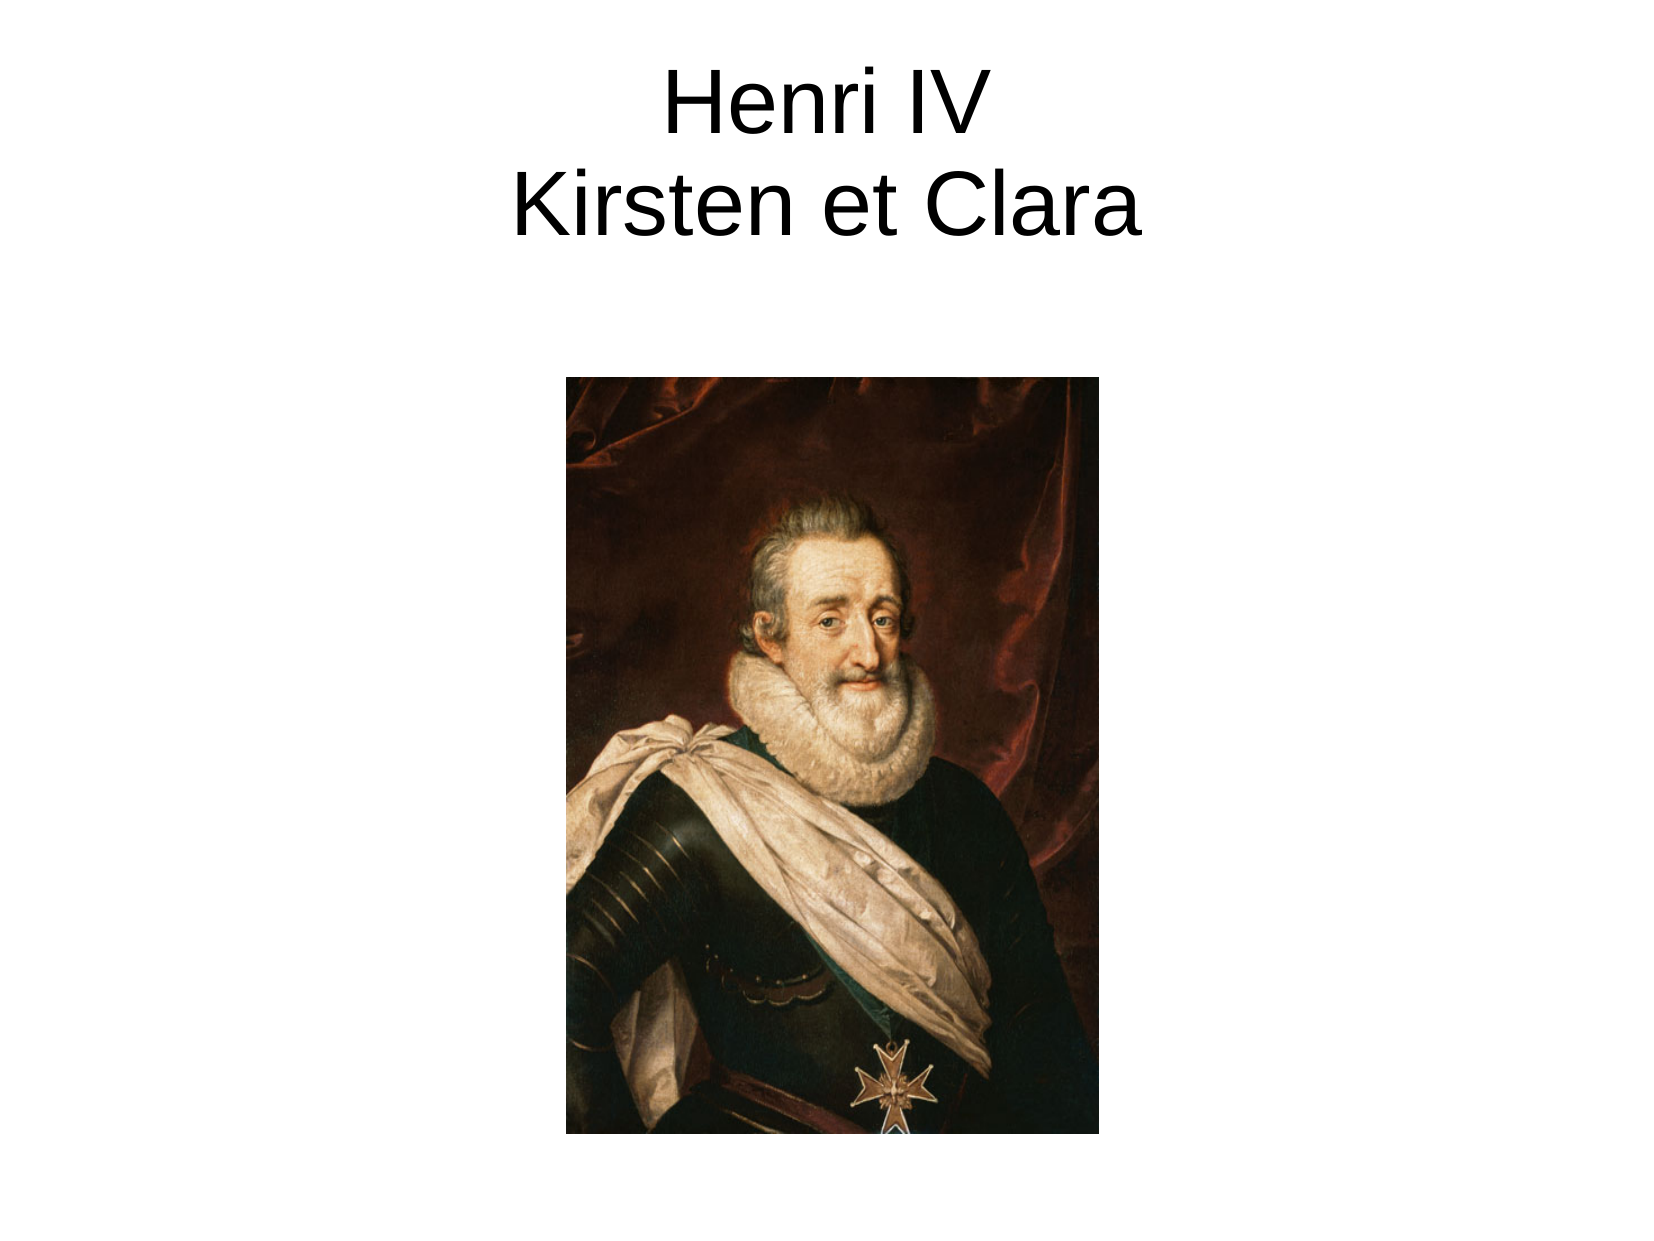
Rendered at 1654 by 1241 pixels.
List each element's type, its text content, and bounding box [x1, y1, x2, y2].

picture [566, 377, 1099, 1134]
title Henri IV Kirsten et Clara [82, 49, 1571, 257]
